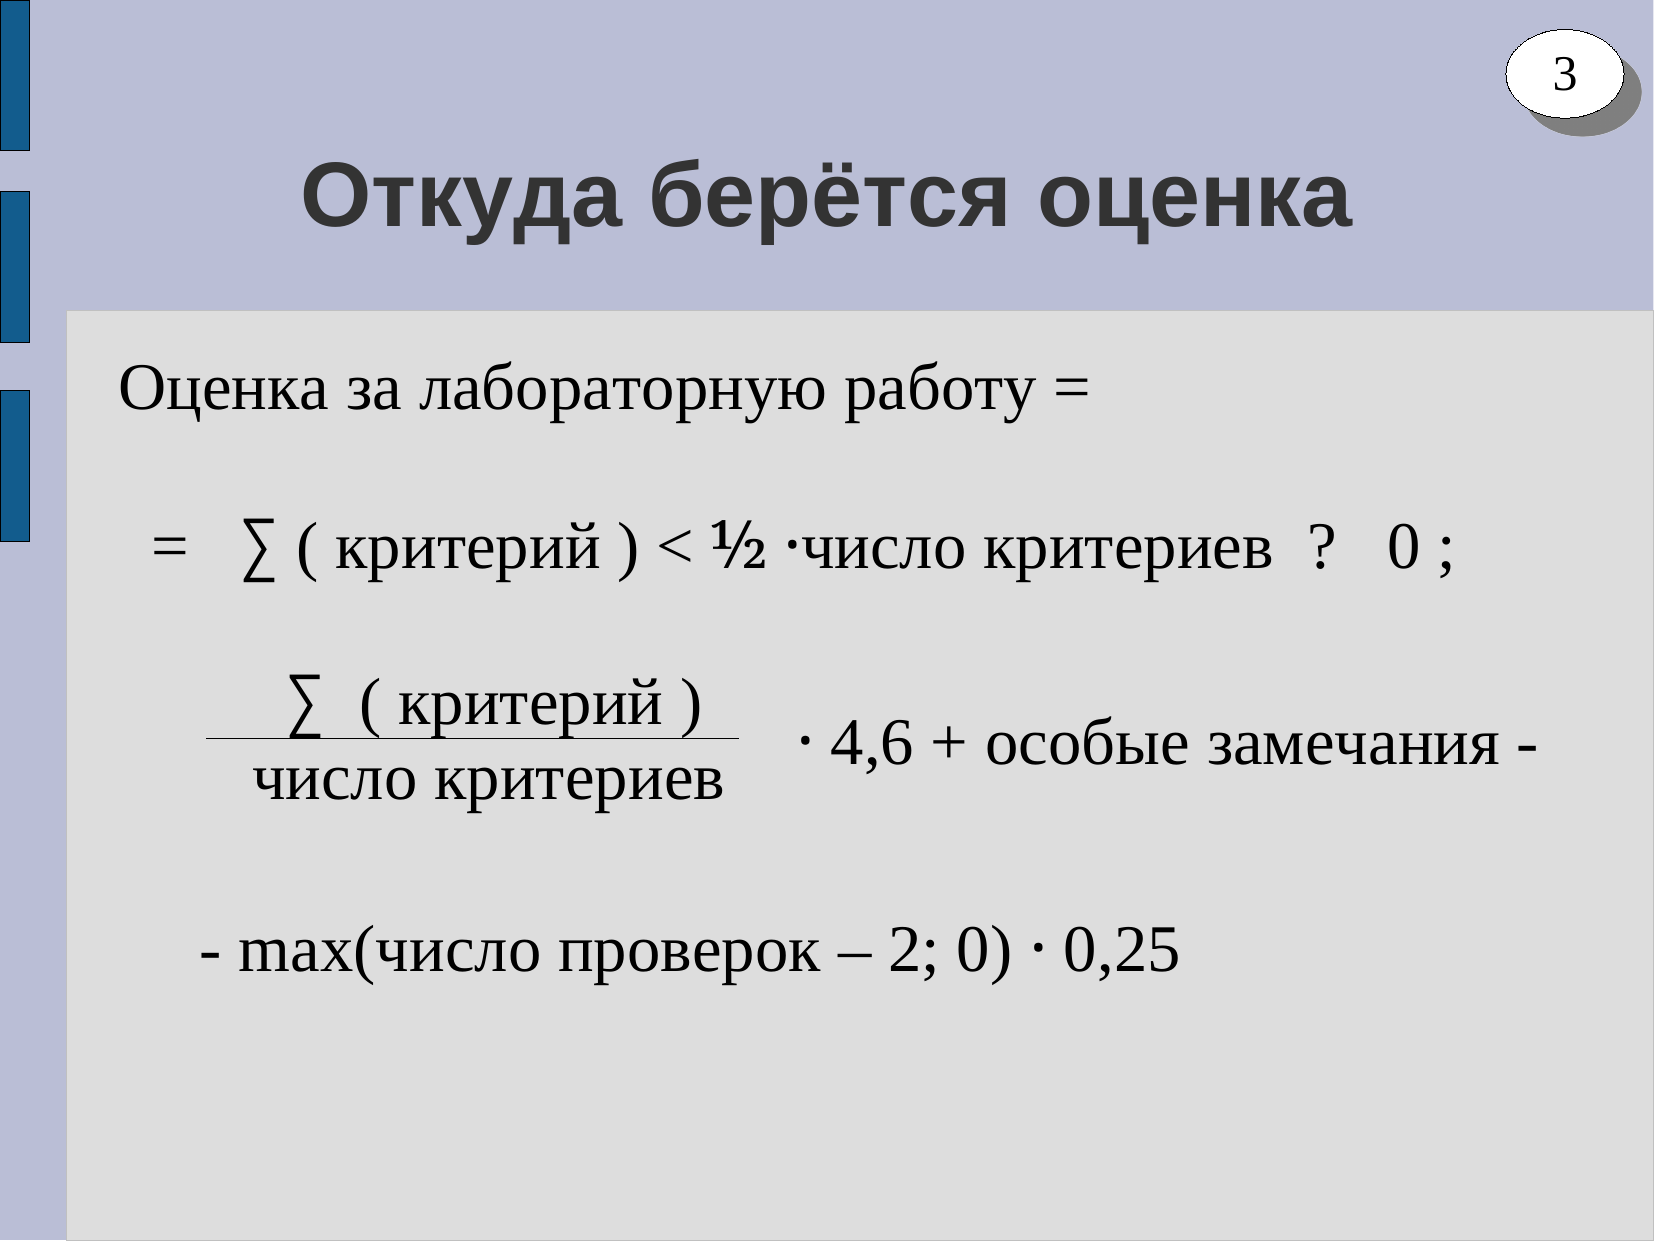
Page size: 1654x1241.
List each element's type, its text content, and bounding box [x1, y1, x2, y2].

text_box Оценка за лабораторную работу = = ∑ ( критерий ) < ½ ·число критериев ? 0 ; ∑ ( критерий ) число критериев [118, 349, 1625, 802]
text_box · 4,6 + особые замечания - [797, 693, 1562, 770]
text_box 3 [1505, 29, 1625, 119]
text_box - max(число проверок – 2; 0) · 0,25 [199, 900, 1270, 977]
title Откуда берётся оценка [121, 91, 1534, 299]
